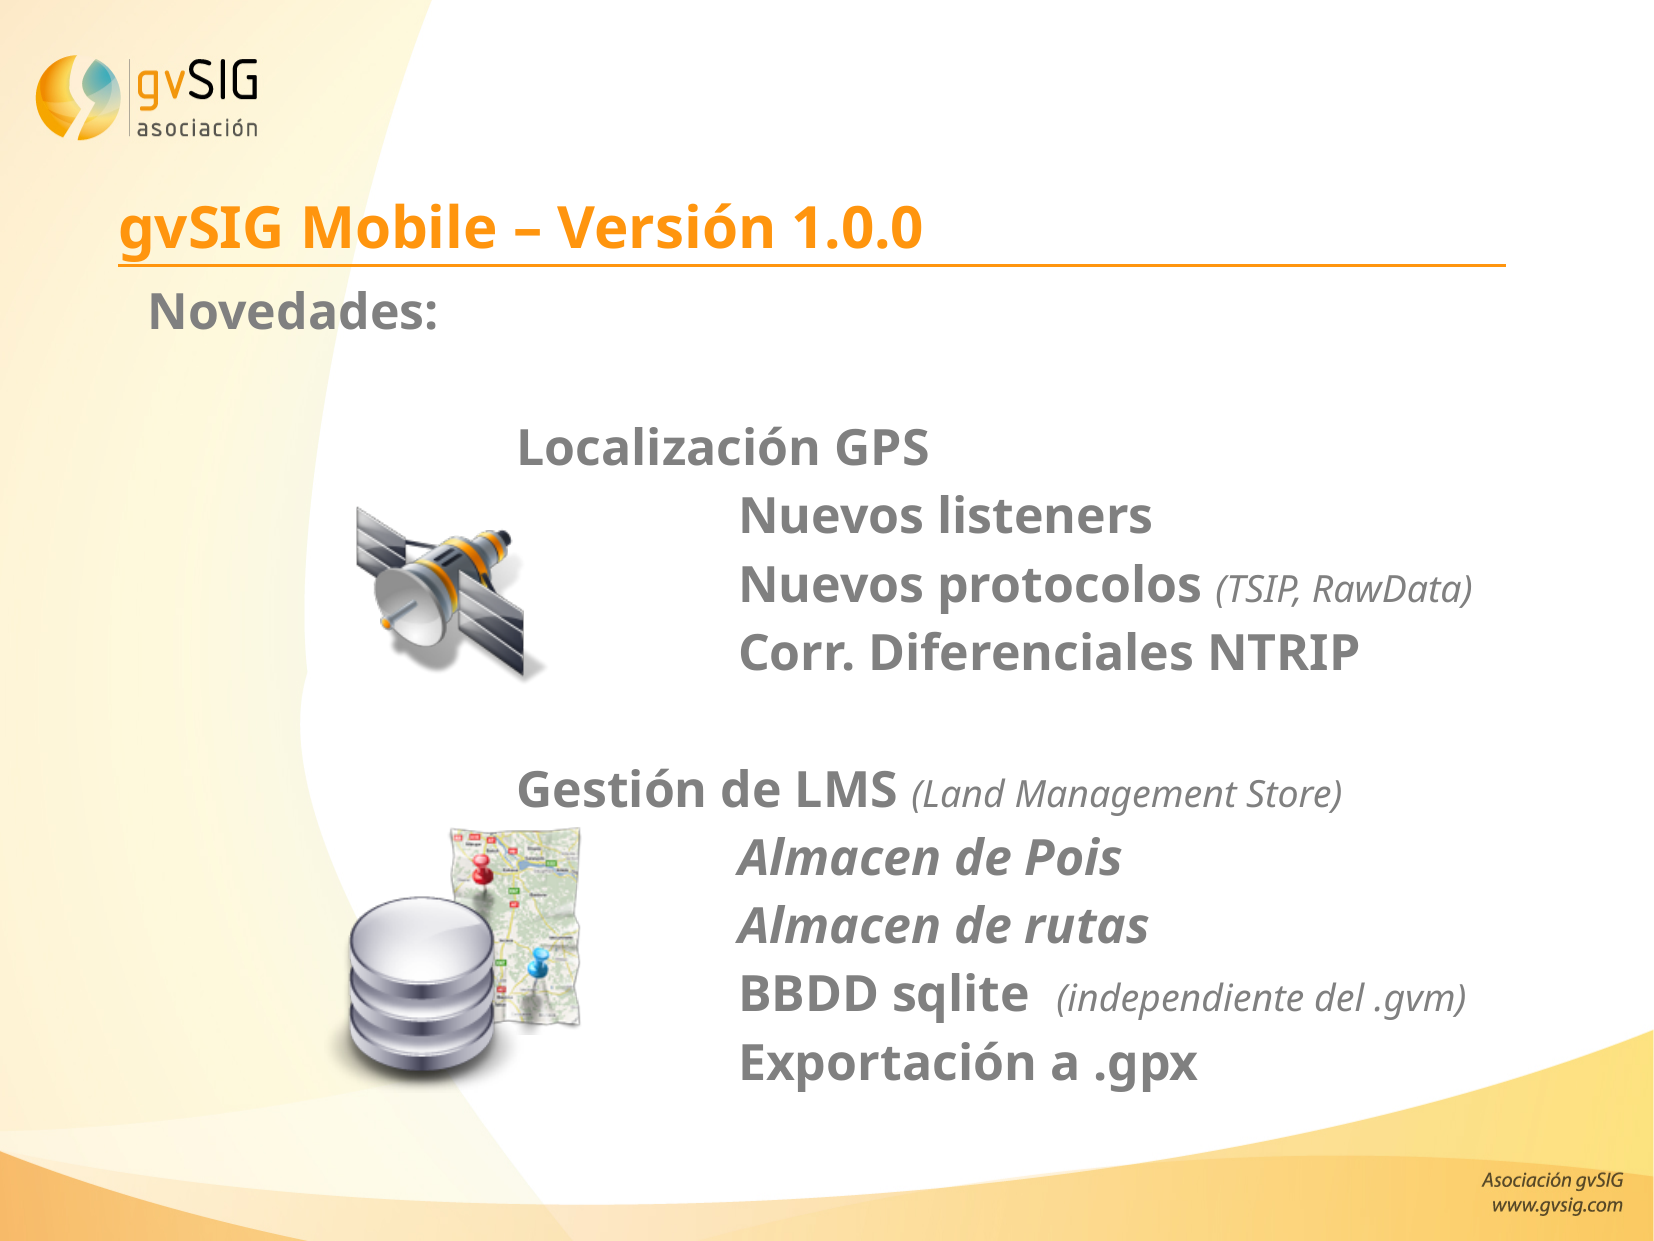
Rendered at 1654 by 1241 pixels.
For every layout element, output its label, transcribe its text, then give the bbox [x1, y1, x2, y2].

title Novedades: Localización GPS Nuevos listeners Nuevos protocolos (TSIP, RawData) Corr. Diferenciales NTRIP Gestión de LMS (Land Management Store) Almacen de Pois Almacen de rutas BBDD sqlite (independiente del .gvm) Exportación a .gpx [147, 335, 1625, 1035]
picture [0, 0, 1654, 1241]
title gvSIG Mobile – Versión 1.0.0 [118, 177, 1607, 276]
